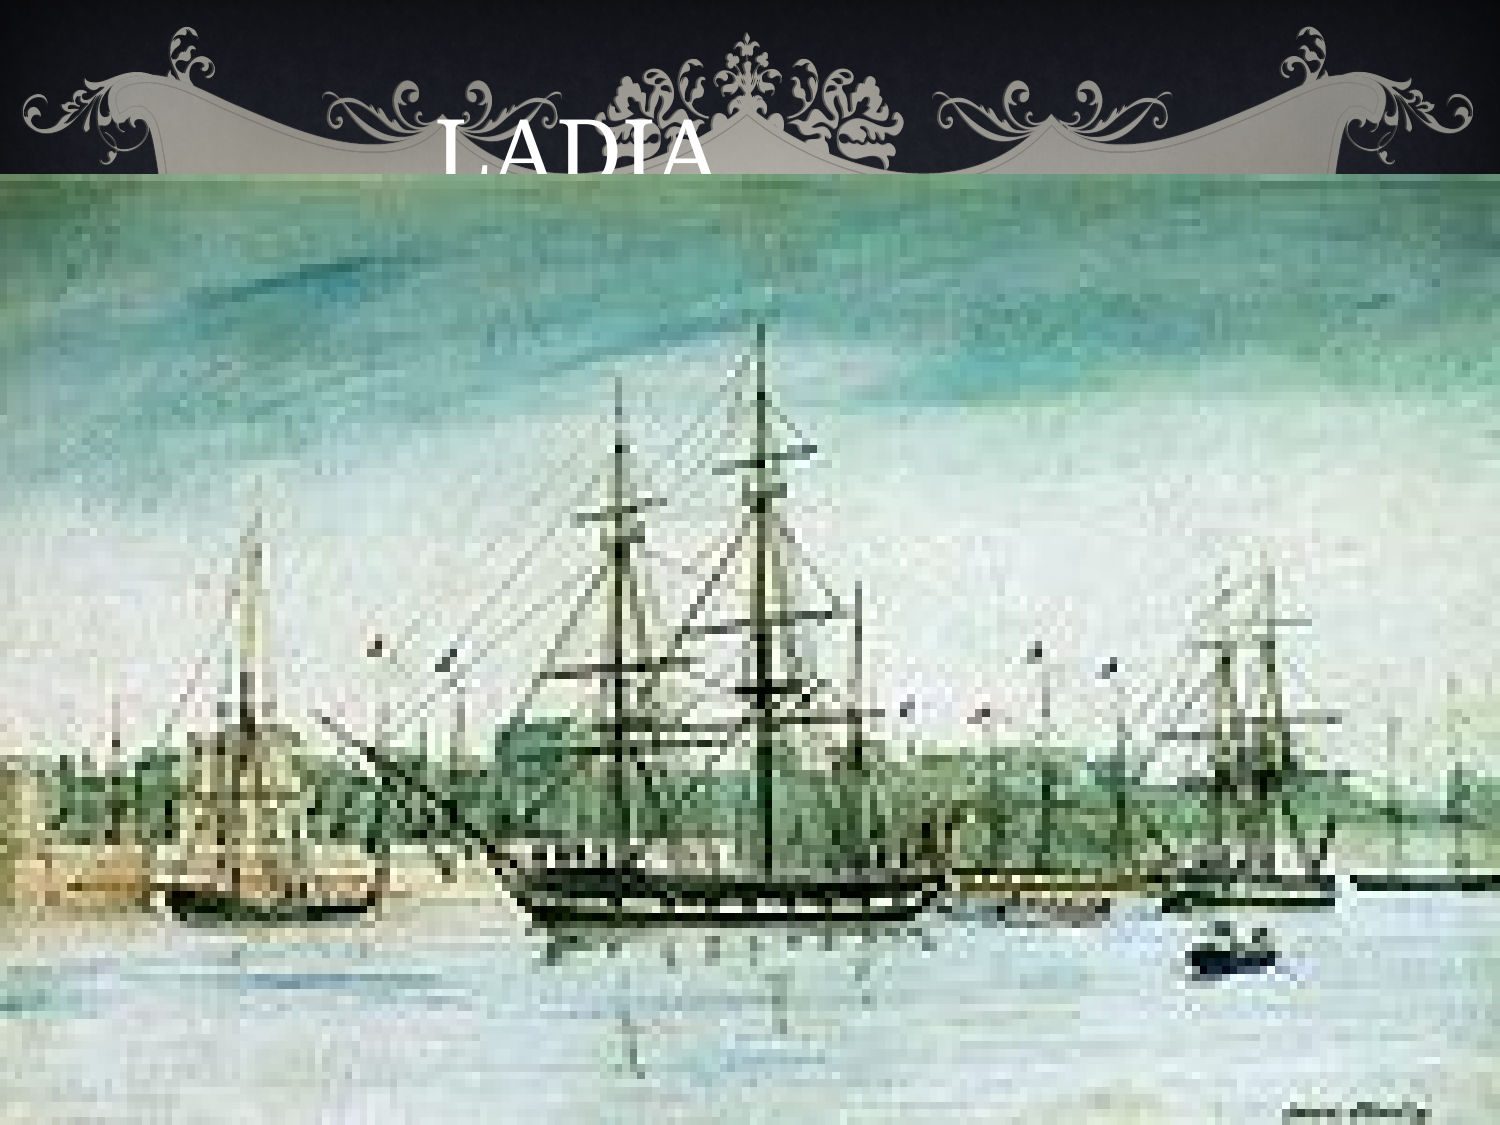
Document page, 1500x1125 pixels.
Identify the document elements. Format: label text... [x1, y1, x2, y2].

list LADJA BEAGLE [419, 31, 987, 149]
picture [0, 0, 1500, 1125]
